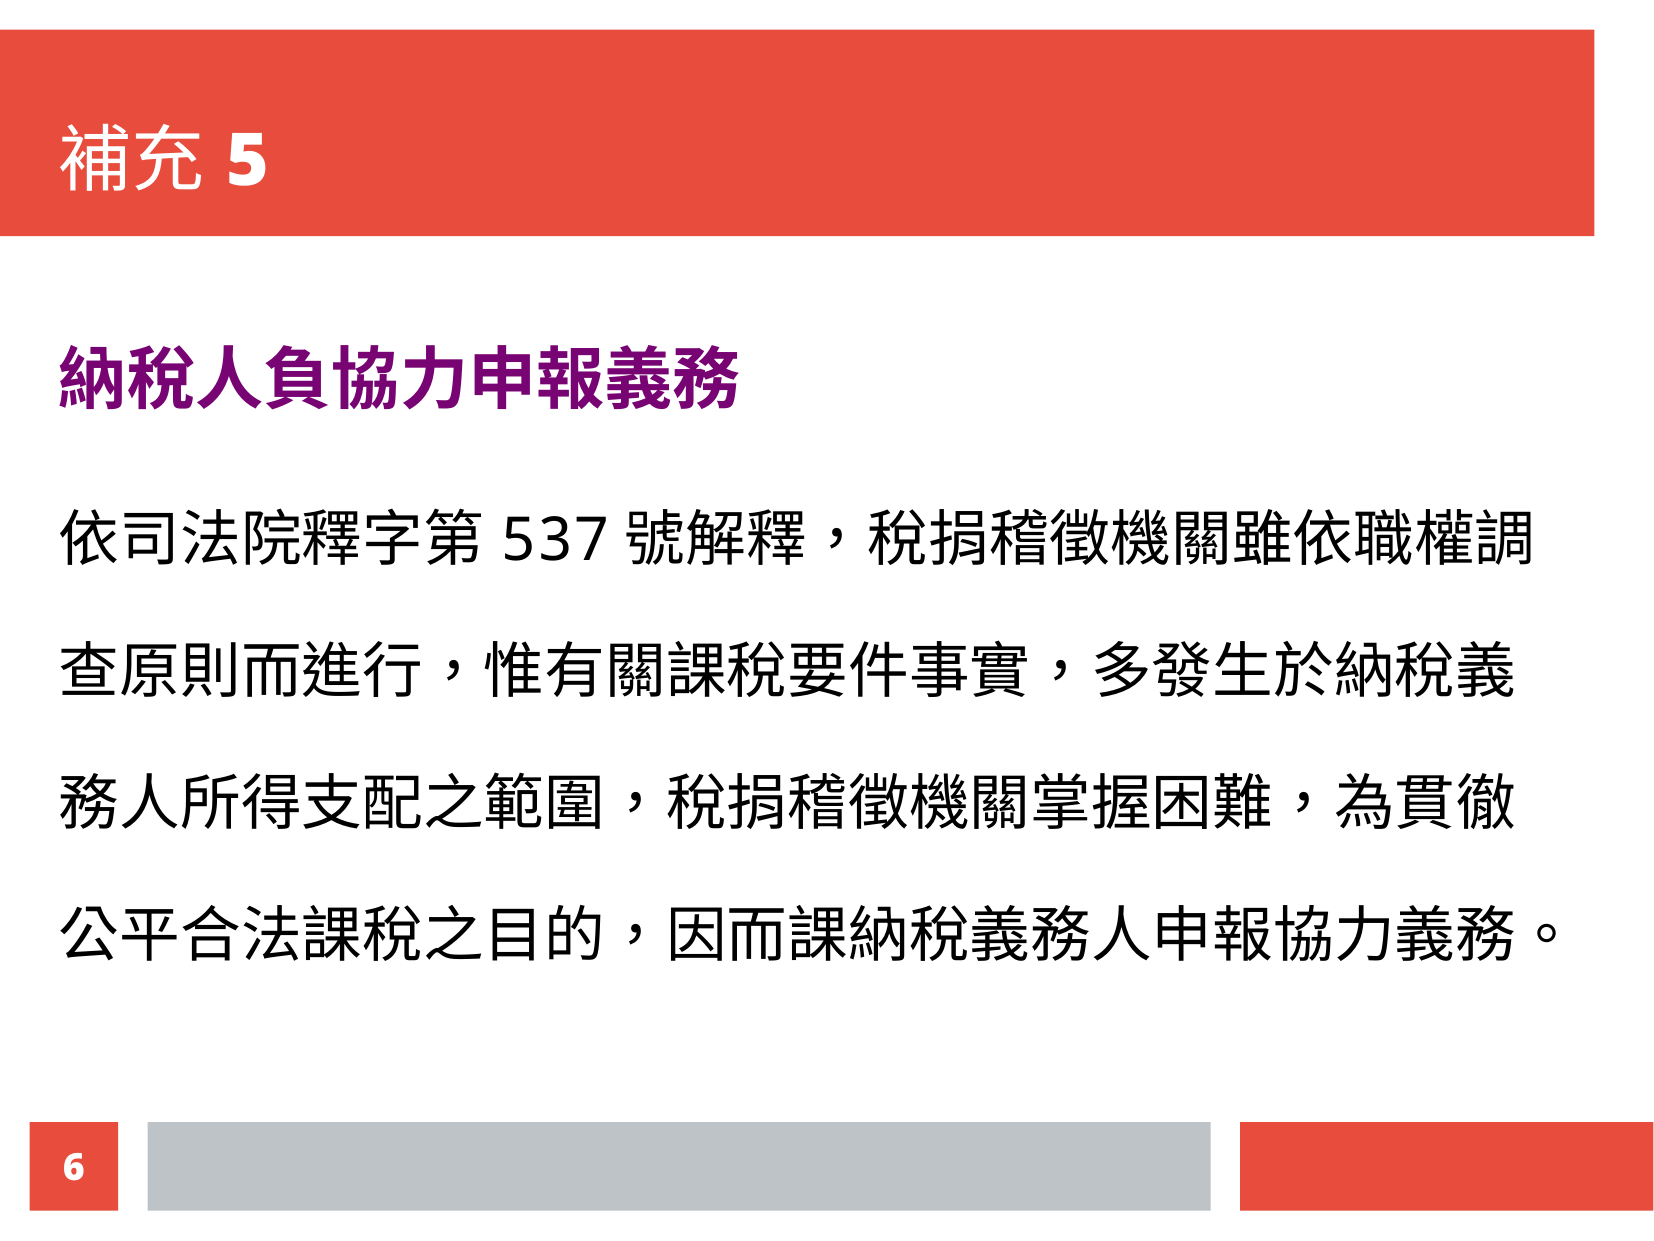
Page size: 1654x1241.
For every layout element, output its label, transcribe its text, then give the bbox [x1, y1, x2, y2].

title 補充5 [59, 59, 1595, 207]
list 納稅人負協力申報義務 依司法院釋字第537號解釋，稅捐稽徵機關雖依職權調查原則而進行，惟有關課稅要件事實，多發生於納稅義務人所得支配之範圍，稅捐稽徵機關掌握困難，為貫徹公平合法課稅之目的，因而課納稅義務人申報協力義務。 [59, 324, 1565, 1093]
